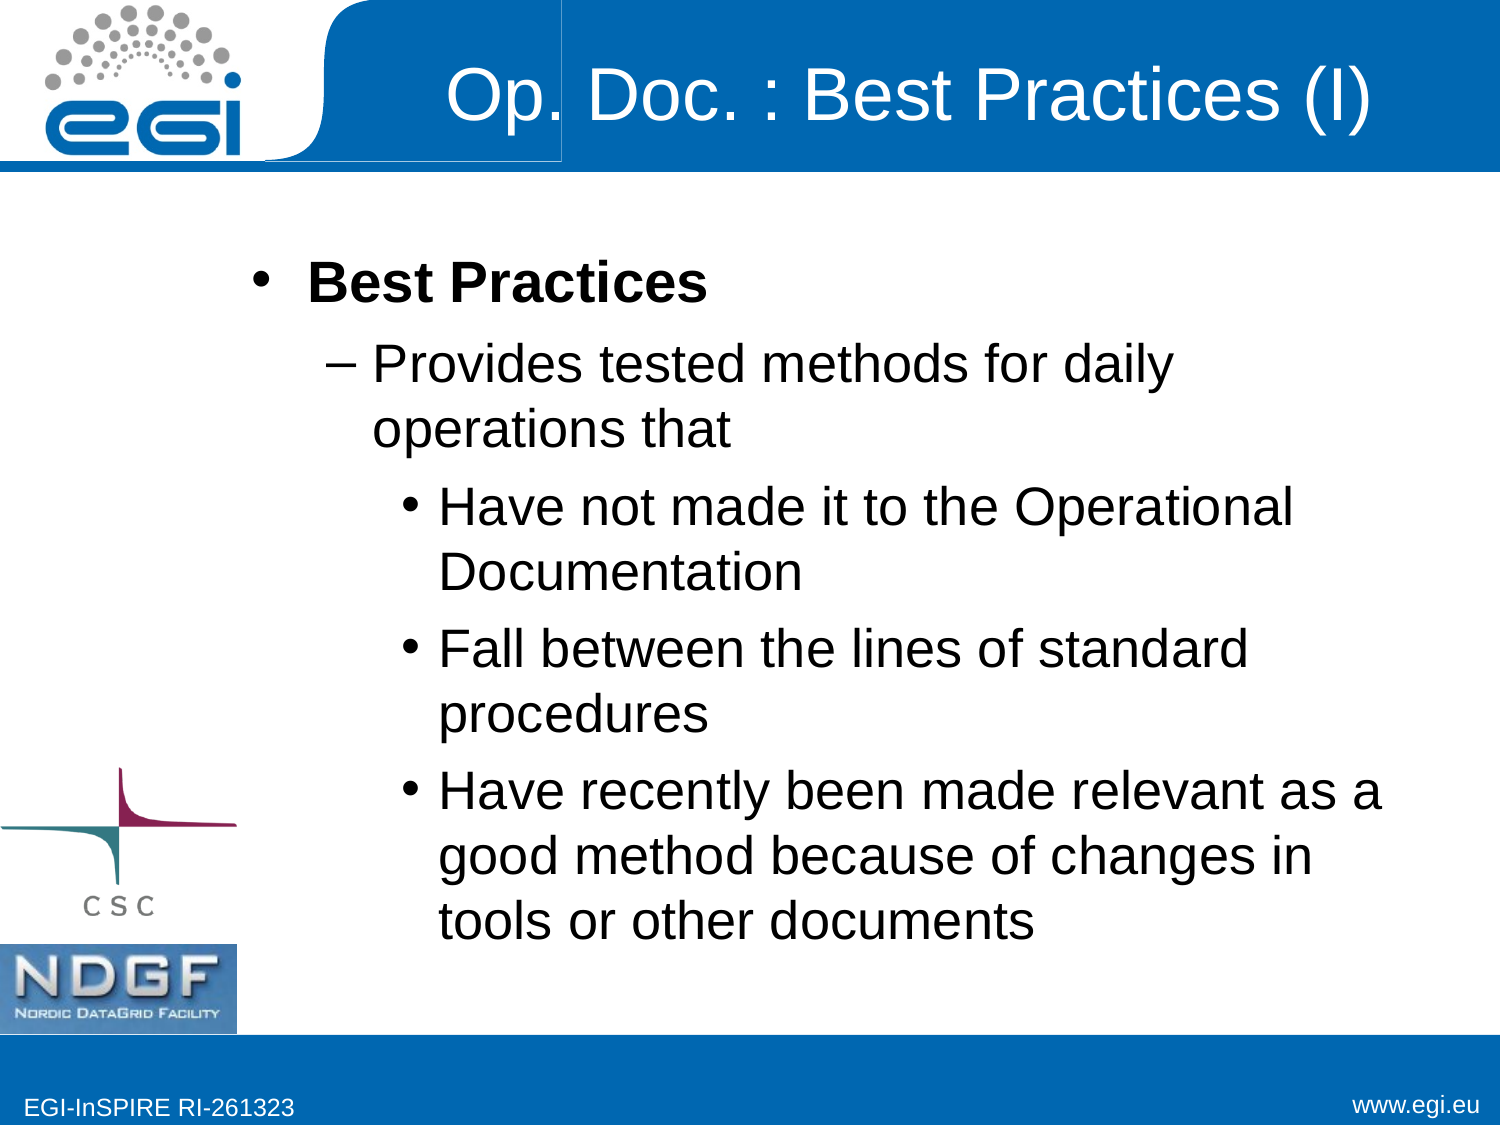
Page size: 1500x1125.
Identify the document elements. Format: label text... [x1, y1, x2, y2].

picture [0, 0, 265, 161]
picture [0, 767, 236, 916]
title Op. Doc. : Best Practices (I) [348, 0, 1471, 208]
list Best Practices Provides tested methods for daily operations that Have not made it to the Operational Documentation Fall between the lines of standard procedures Have recently been made relevant as a good method because of changes in tools or other documents [236, 236, 1426, 978]
picture [0, 944, 237, 1034]
